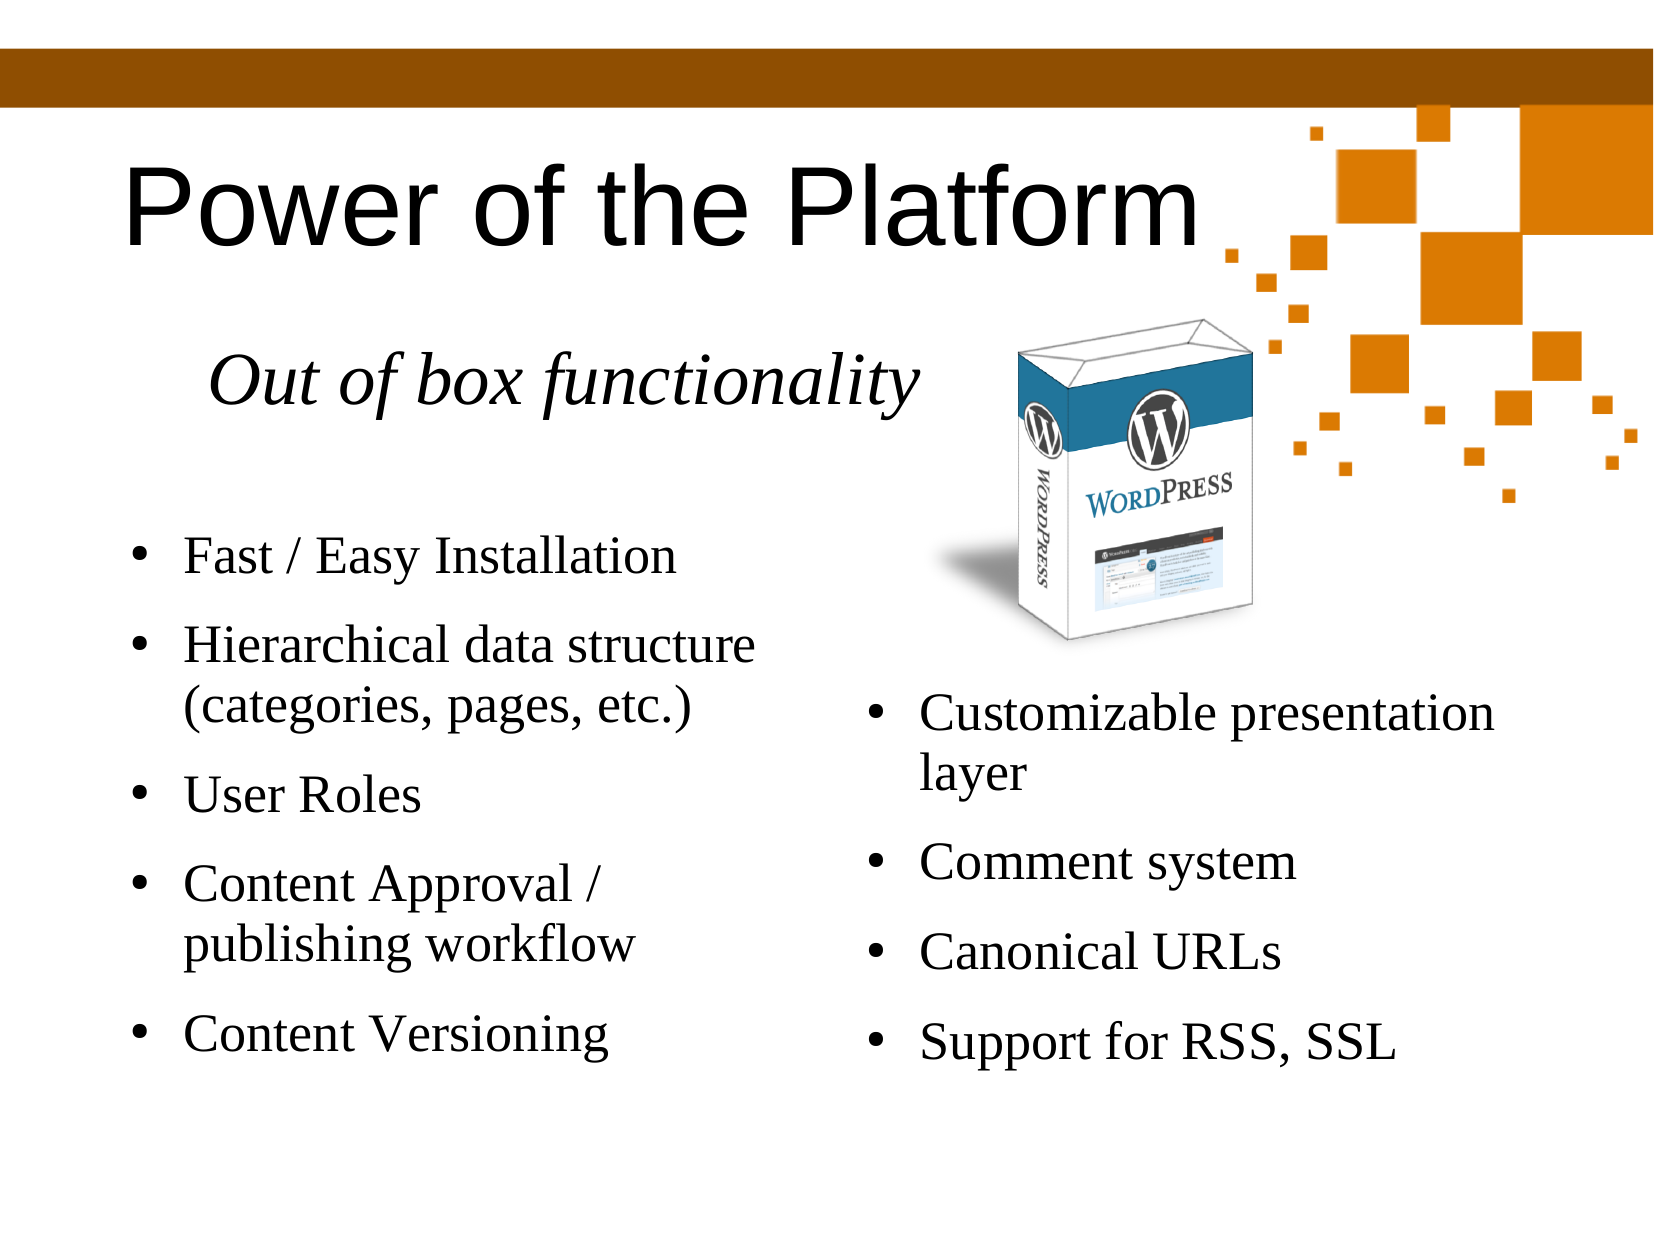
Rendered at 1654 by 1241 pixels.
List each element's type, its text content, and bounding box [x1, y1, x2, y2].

picture [0, 0, 1654, 1241]
title Power of the Platform [121, 102, 1533, 311]
list Customizable presentation layer Comment system Canonical URLs Support for RSS, SSL [848, 682, 1538, 1126]
list Out of box functionality [136, 337, 900, 451]
list Fast / Easy Installation Hierarchical data structure (categories, pages, etc.) User Roles Content Approval / publishing workflow Content Versioning [112, 525, 802, 1118]
